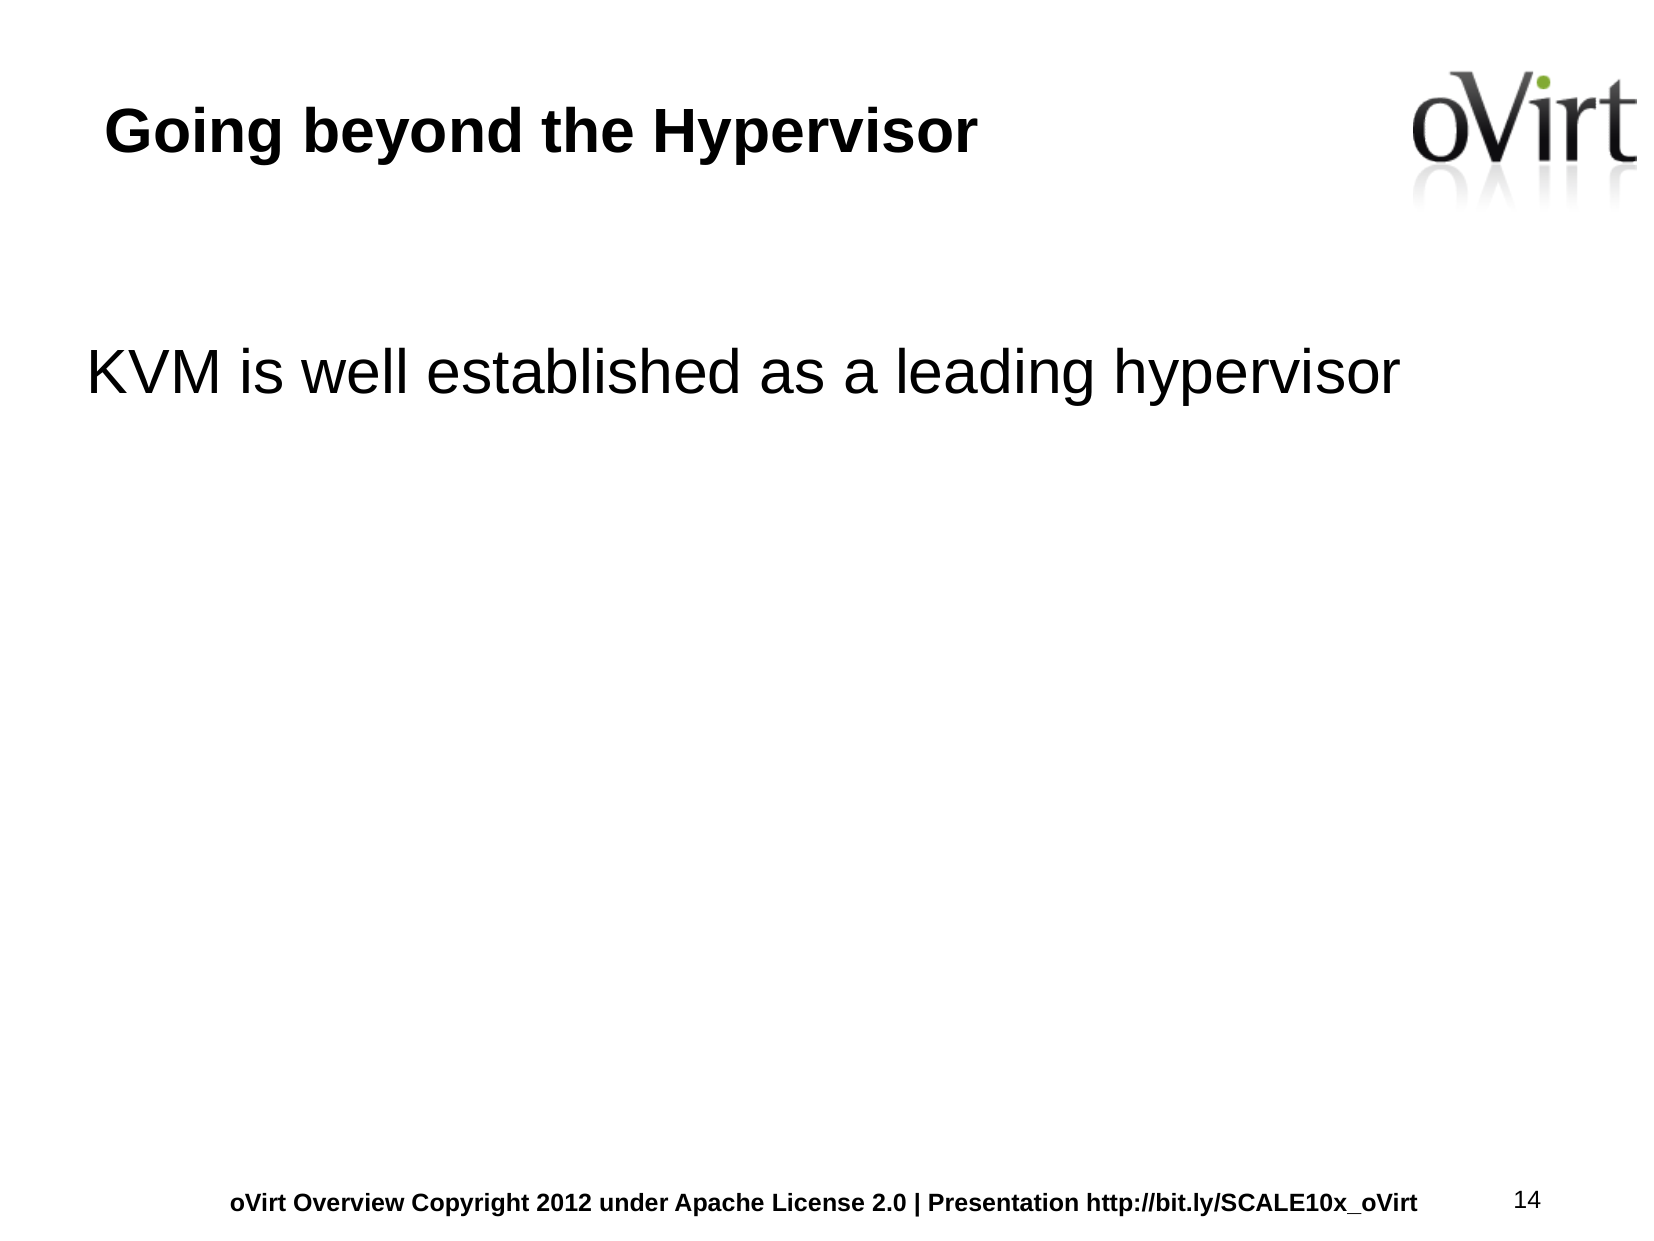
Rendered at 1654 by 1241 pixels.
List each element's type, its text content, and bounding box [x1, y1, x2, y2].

picture [1413, 63, 1637, 212]
title Going beyond the Hypervisor [82, 37, 1303, 226]
list KVM is well established as a leading hypervisor [86, 337, 1576, 451]
